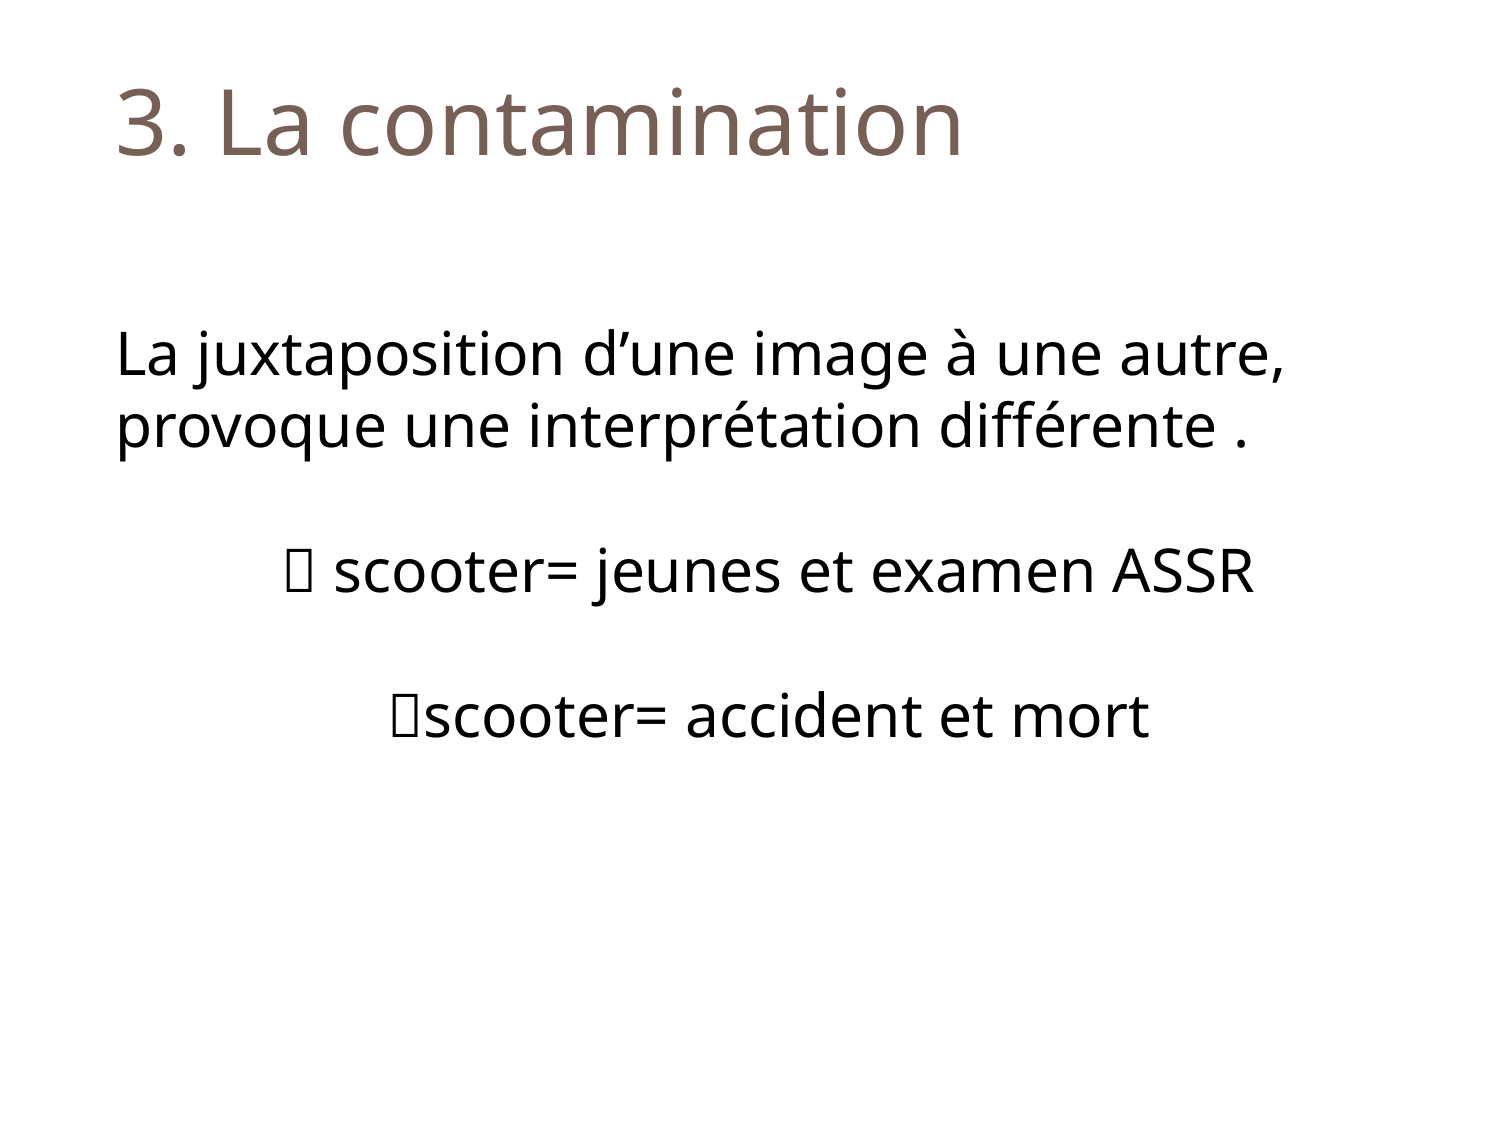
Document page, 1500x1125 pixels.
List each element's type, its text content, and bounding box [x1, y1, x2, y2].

text_box 3. La contamination [100, 37, 1438, 200]
text_box La juxtaposition d’une image à une autre, provoque une interprétation différente .  scooter= jeunes et examen ASSR scooter= accident et mort [100, 262, 1438, 1000]
